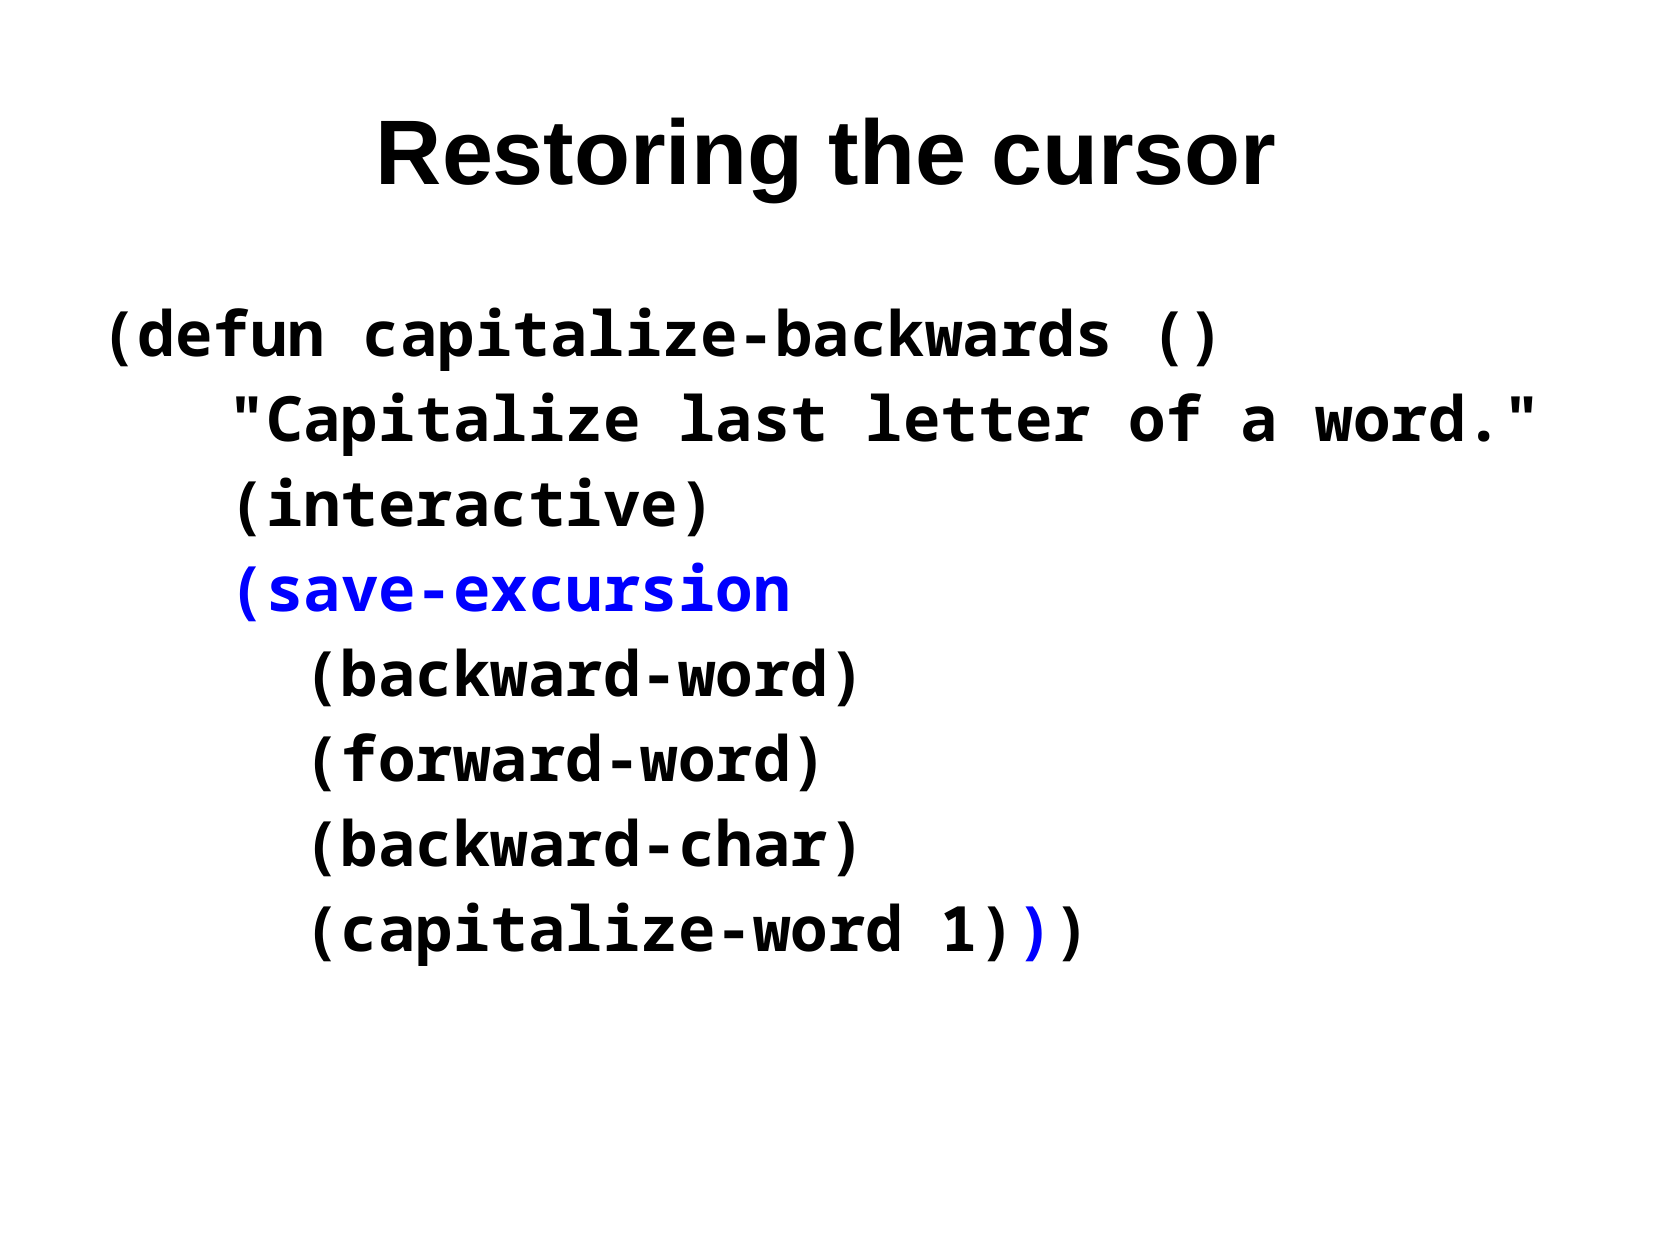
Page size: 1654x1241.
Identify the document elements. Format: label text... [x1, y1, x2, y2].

title Restoring the cursor [82, 56, 1571, 250]
list (defun capitalize-backwards () "Capitalize last letter of a word." (interactive) (save-excursion (backward-word) (forward-word) (backward-char) (capitalize-word 1))) [82, 290, 1571, 1094]
